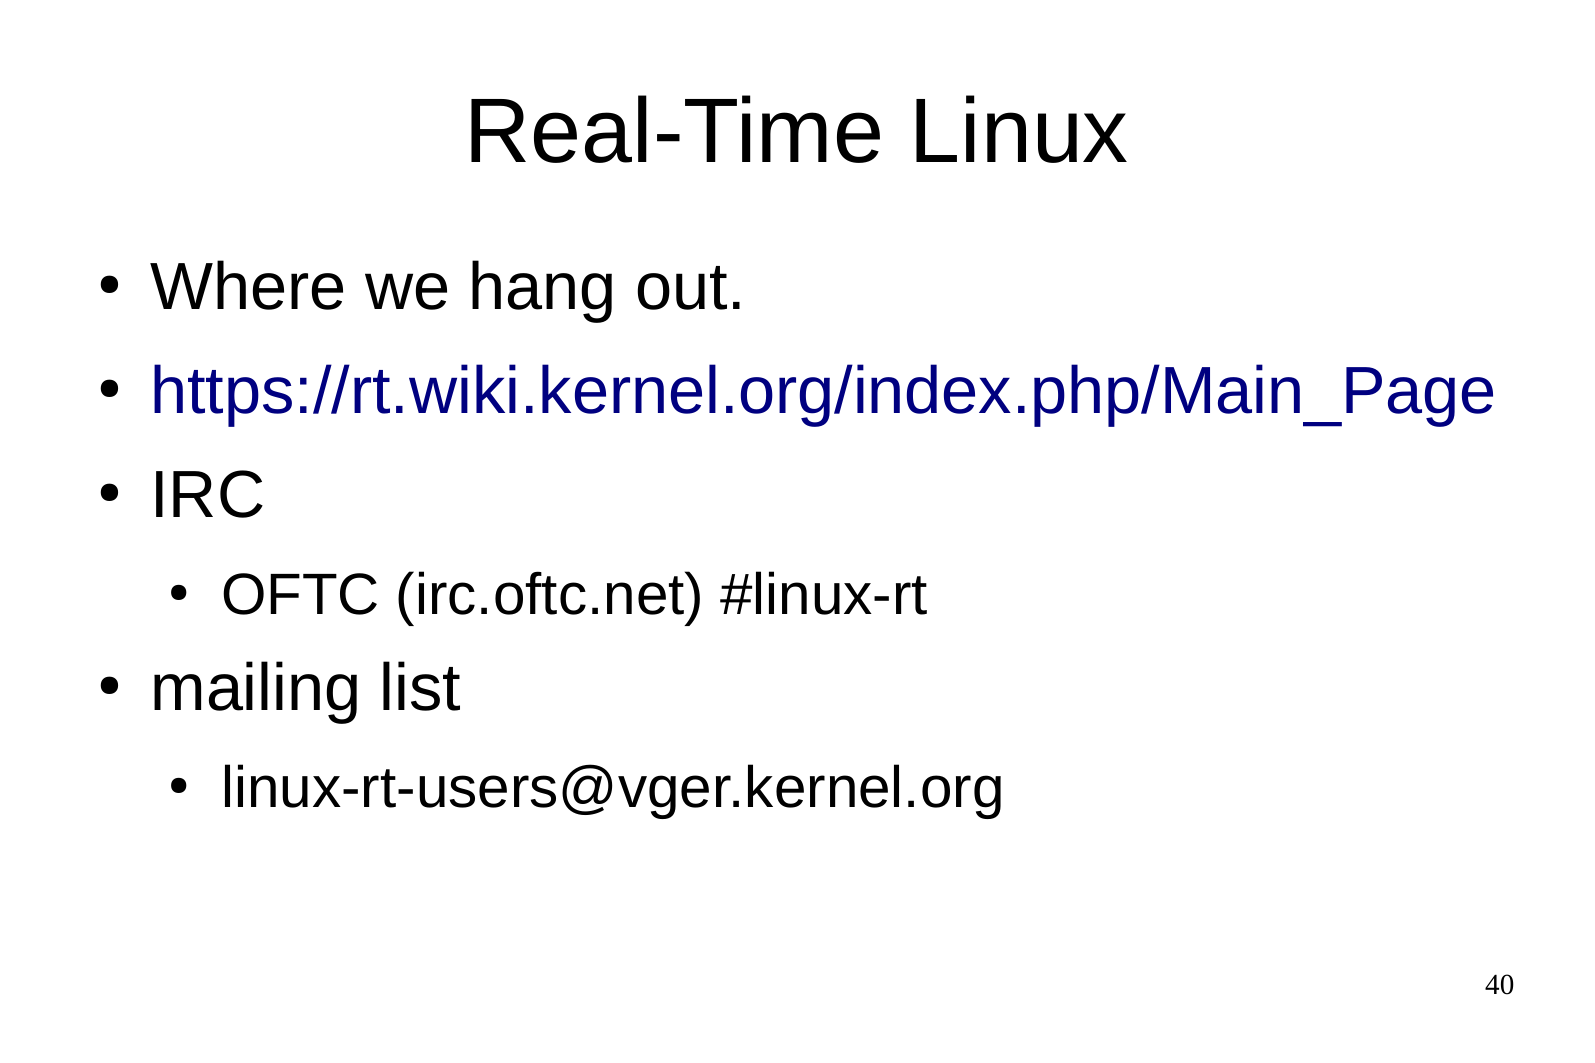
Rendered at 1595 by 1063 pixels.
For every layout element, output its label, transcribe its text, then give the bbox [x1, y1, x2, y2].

title Real-Time Linux [79, 49, 1515, 213]
list Where we hang out. https://rt.wiki.kernel.org/index.php/Main_Page IRC OFTC (irc.oftc.net) #linux-rt mailing list linux-rt-users@vger.kernel.org [79, 248, 1515, 936]
